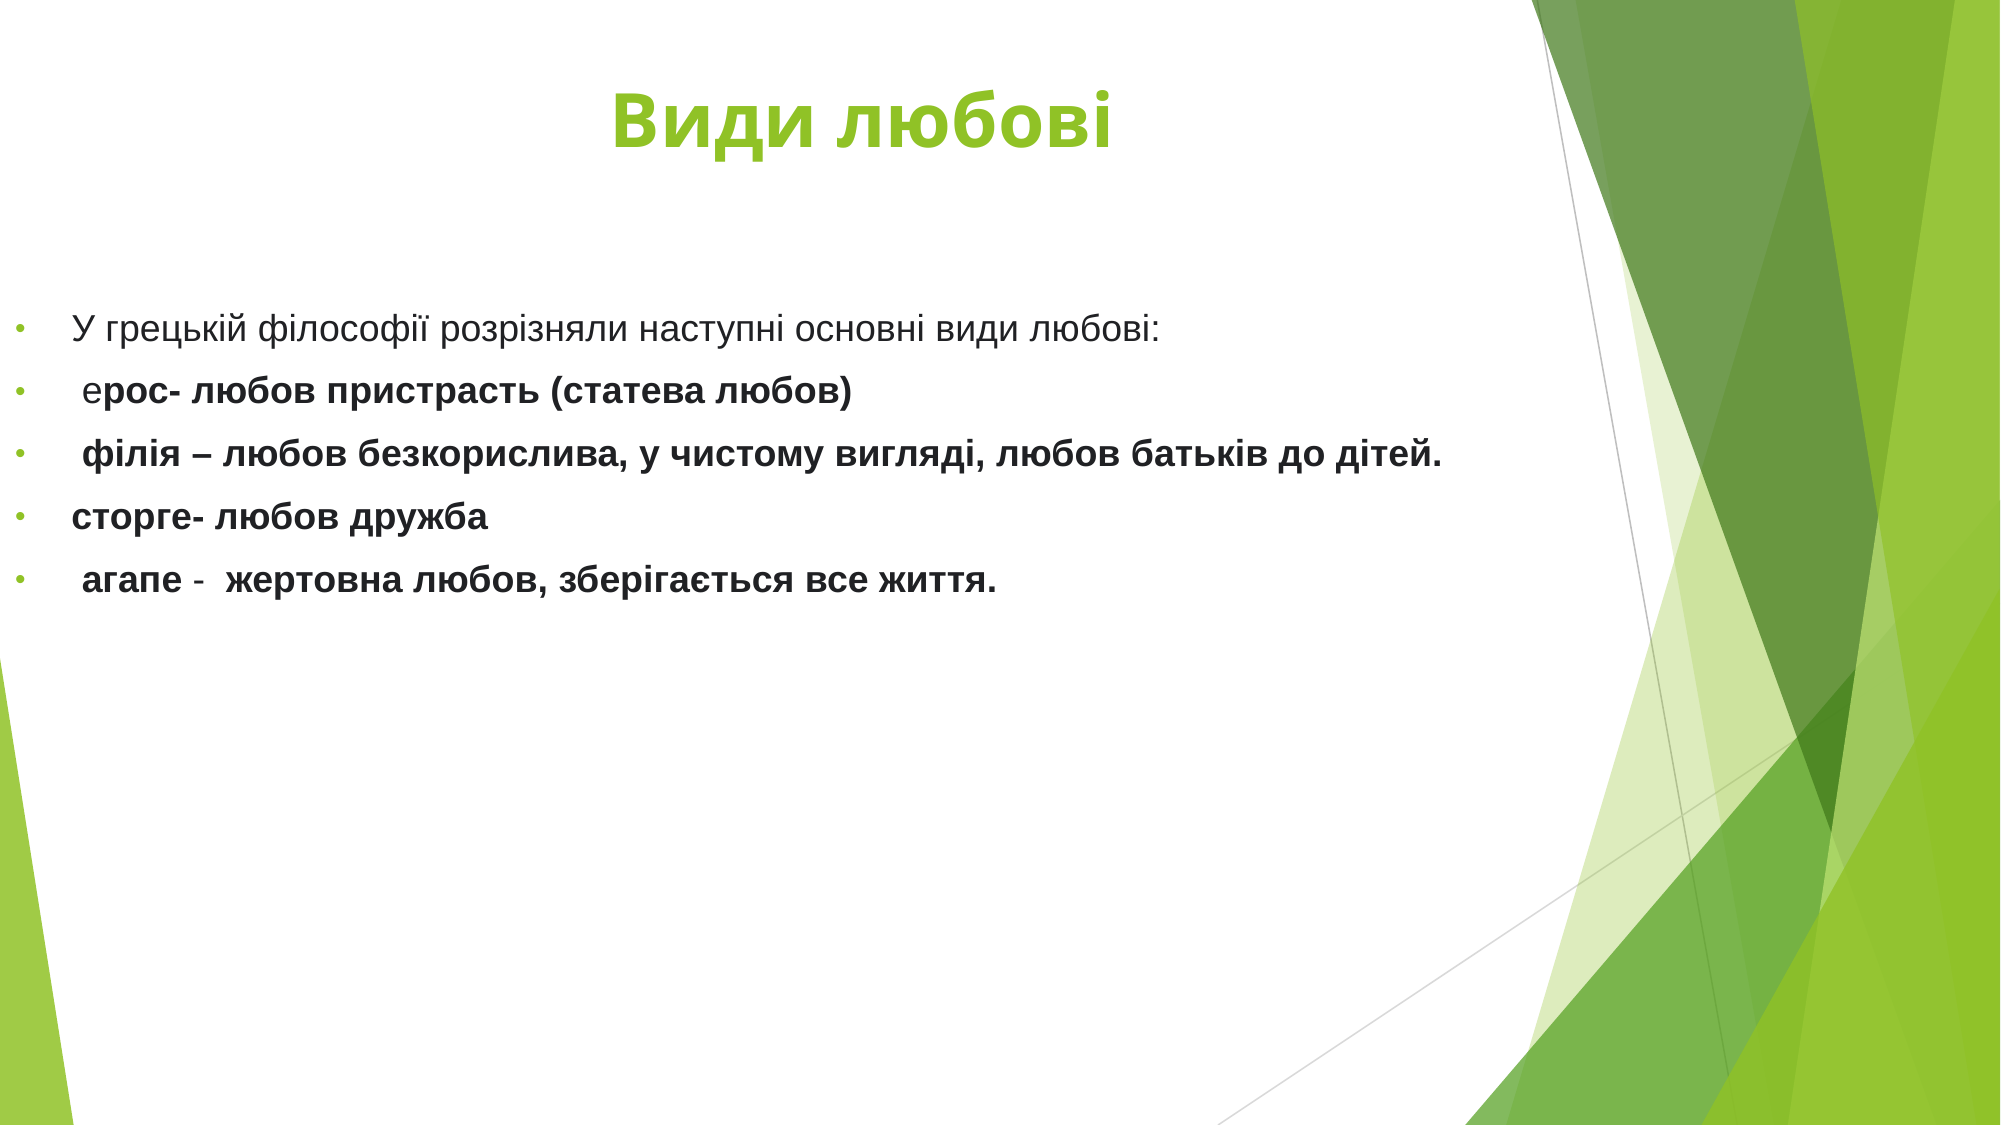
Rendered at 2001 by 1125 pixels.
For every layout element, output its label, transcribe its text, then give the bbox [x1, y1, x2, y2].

title Види любові [0, 59, 1726, 278]
list У грецькій філософії розрізняли наступні основні види любові: ерос- любов пристрасть (статева любов) філія – любов безкорислива, у чистому вигляді, любов батьків до дітей. сторге- любов дружба агапе - жертовна любов, зберігається все життя. [0, 299, 1726, 1014]
